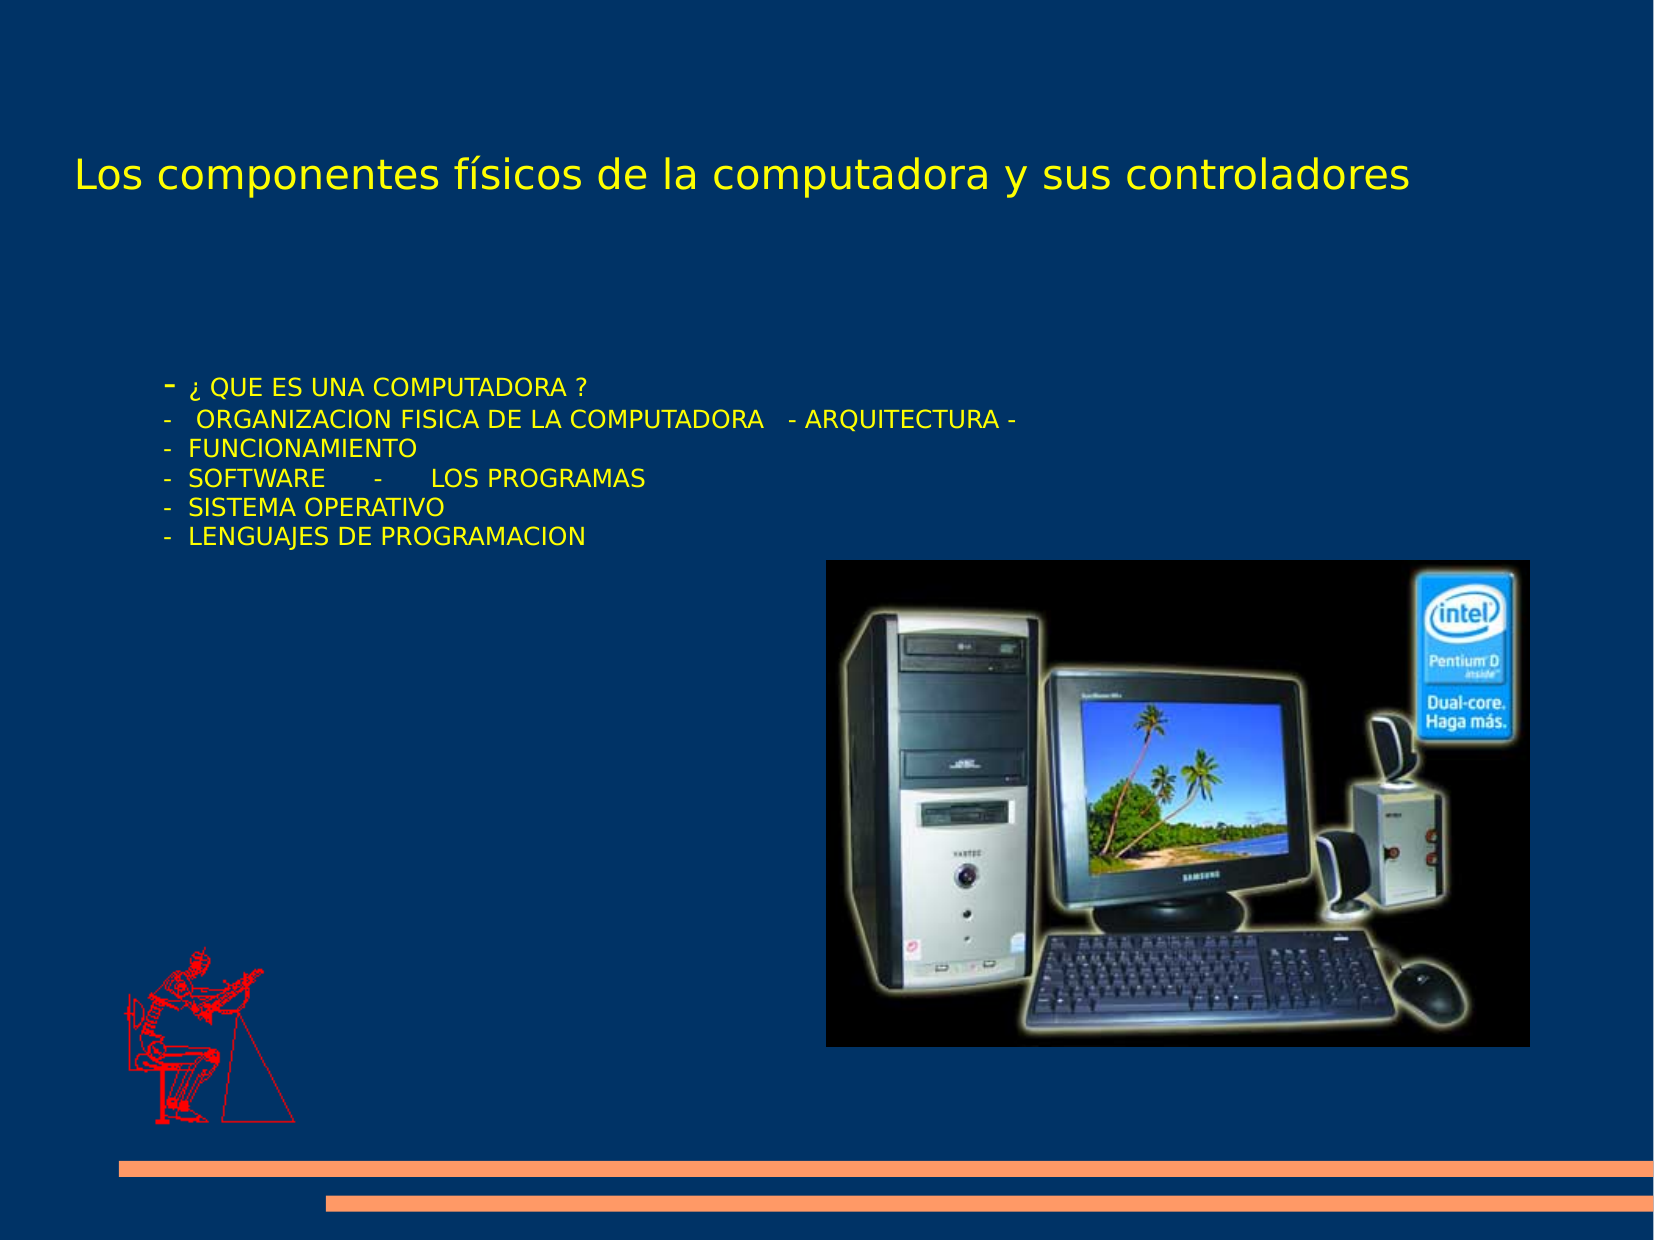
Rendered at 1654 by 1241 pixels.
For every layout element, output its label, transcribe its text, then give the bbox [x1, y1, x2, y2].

picture [118, 944, 305, 1137]
text_box Los componentes físicos de la computadora y sus controladores [59, 143, 1427, 207]
picture [826, 560, 1530, 1047]
text_box - ¿ QUE ES UNA COMPUTADORA ? - ORGANIZACION FISICA DE LA COMPUTADORA - ARQUITECTURA - - FUNCIONAMIENTO - SOFTWARE - LOS PROGRAMAS - SISTEMA OPERATIVO - LENGUAJES DE PROGRAMACION [148, 354, 1034, 560]
